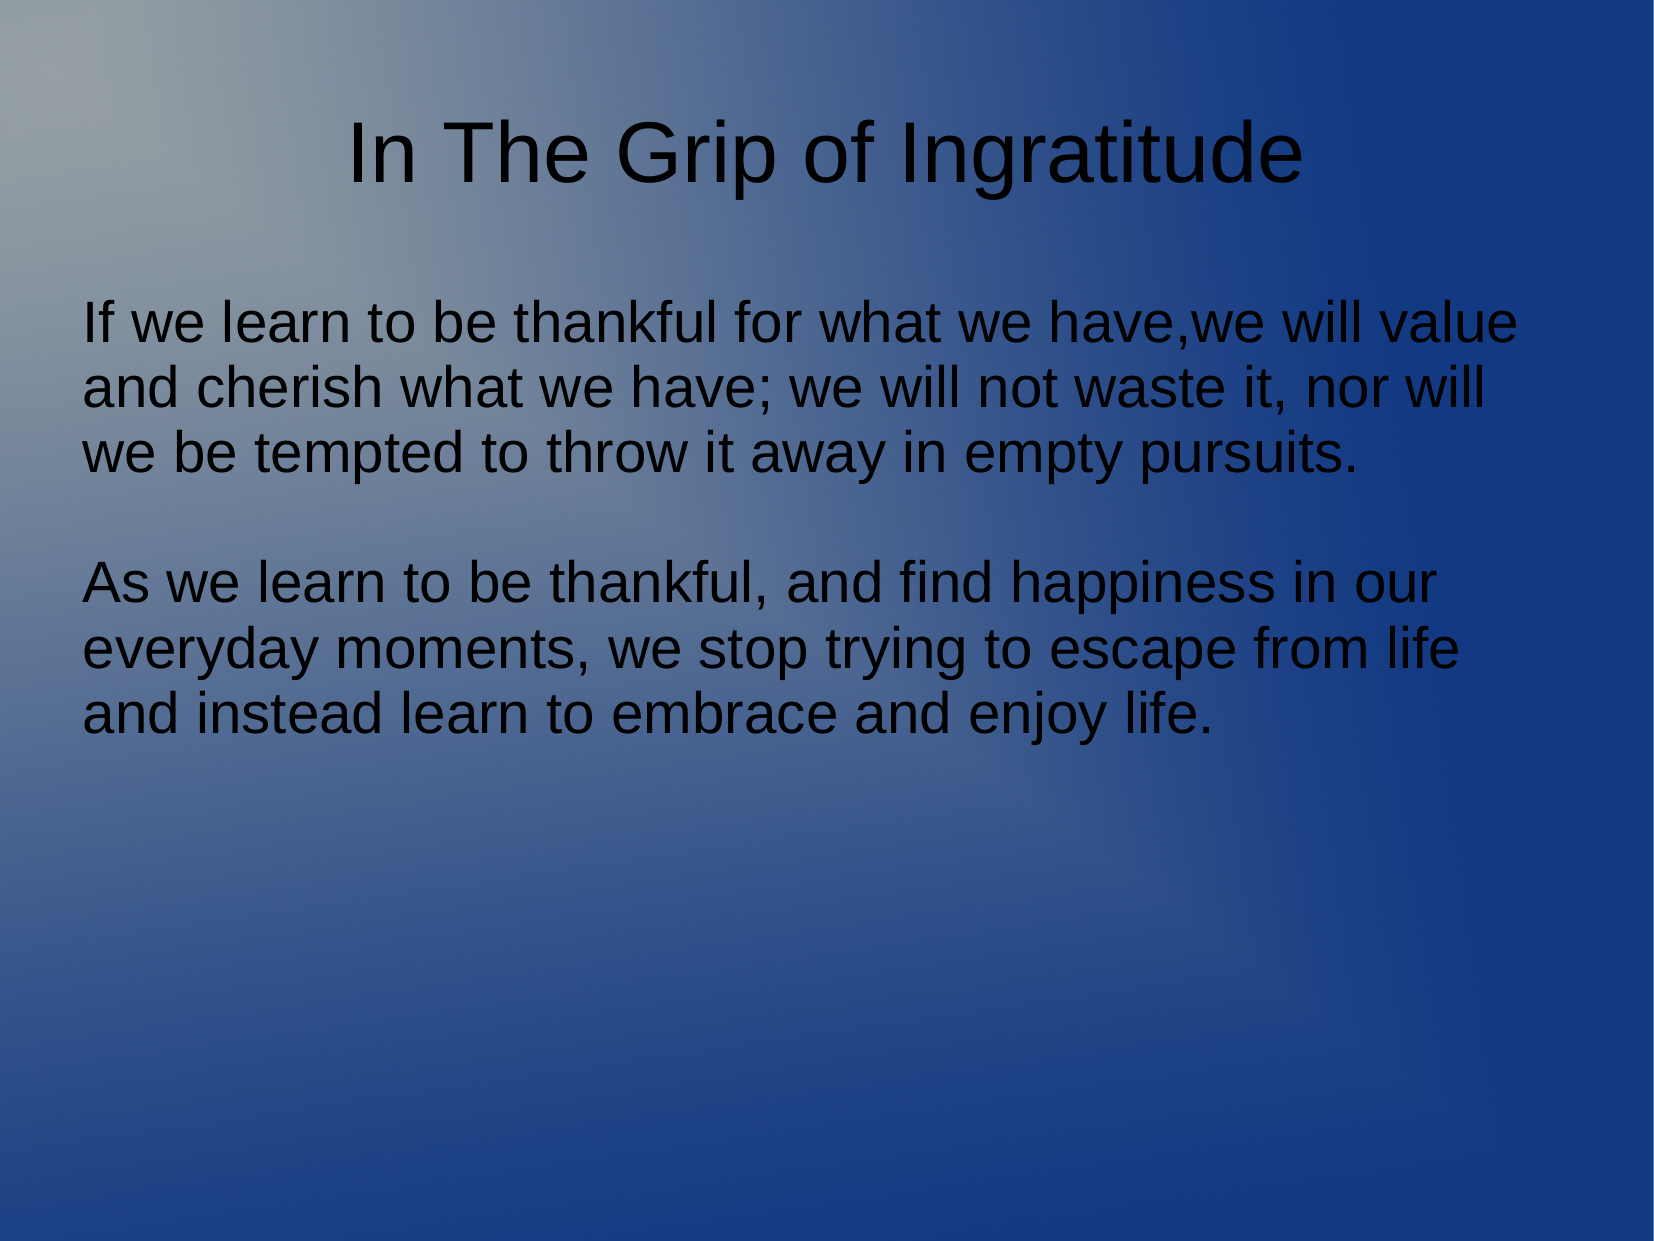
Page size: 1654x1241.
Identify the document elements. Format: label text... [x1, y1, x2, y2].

picture [0, 0, 1654, 1241]
title In The Grip of Ingratitude [82, 49, 1571, 257]
subtitle If we learn to be thankful for what we have,we will value and cherish what we have; we will not waste it, nor will we be tempted to throw it away in empty pursuits. As we learn to be thankful, and find happiness in our everyday moments, we stop trying to escape from life and instead learn to embrace and enjoy life. [82, 290, 1571, 1241]
